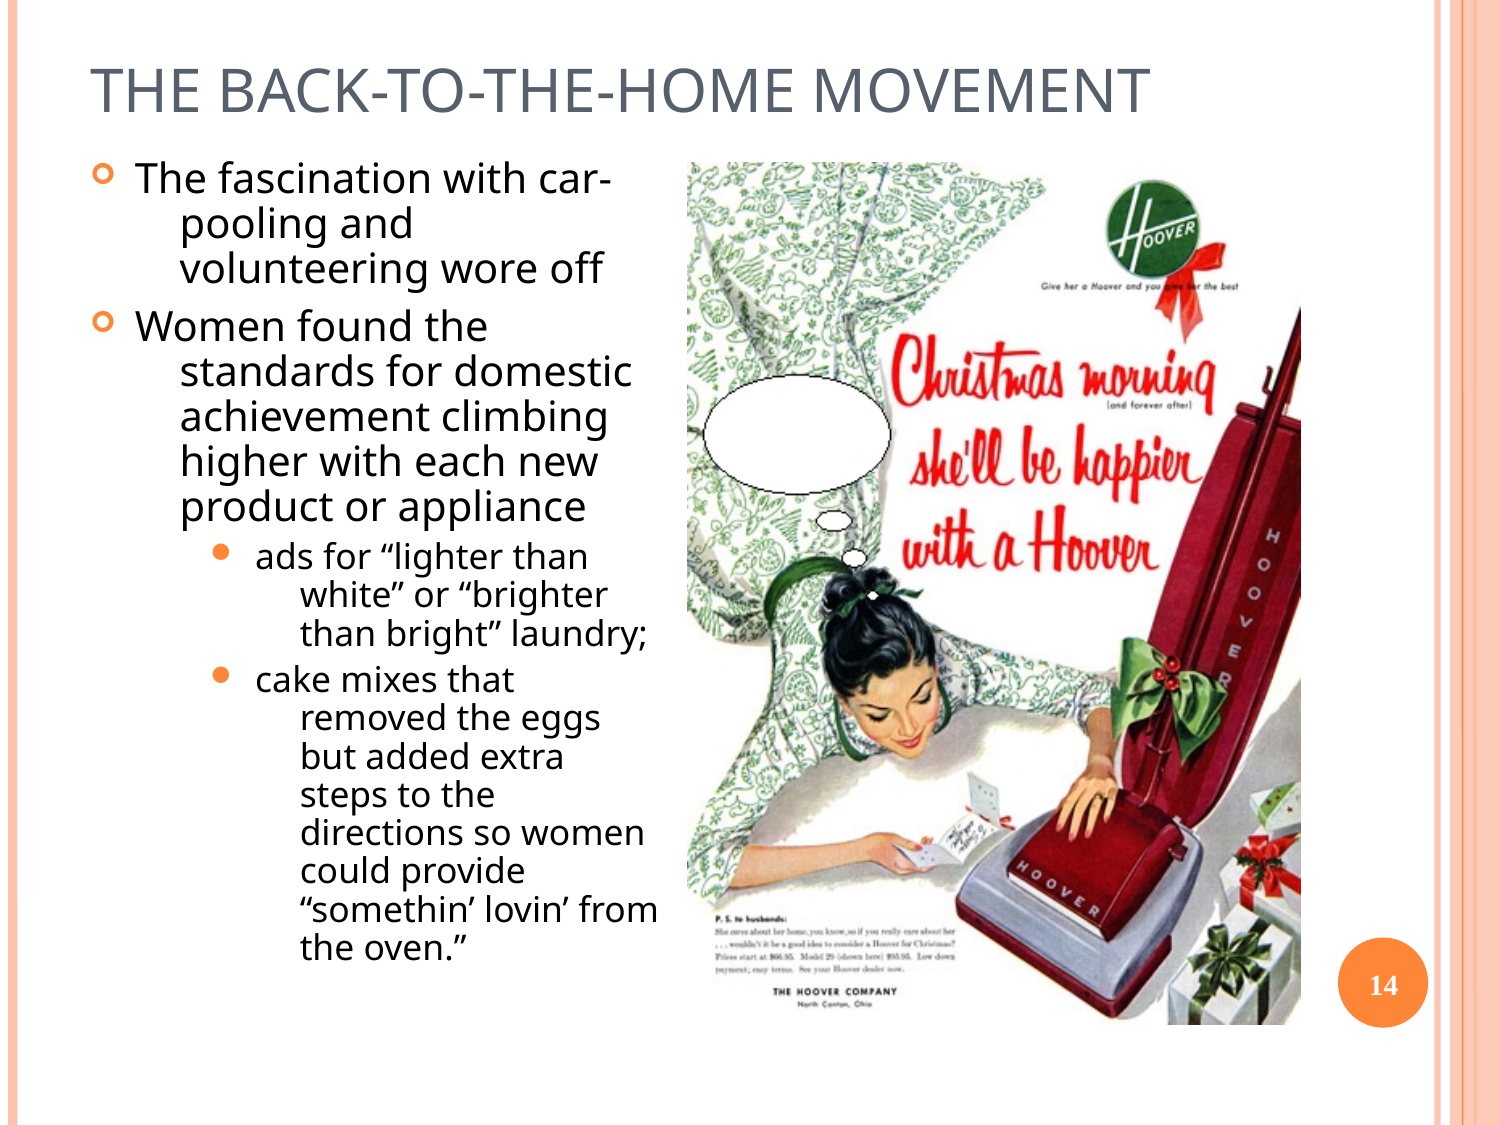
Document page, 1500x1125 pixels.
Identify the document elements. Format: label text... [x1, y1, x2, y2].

text_box [1333, 940, 1434, 1027]
title The Back-to-the-Home Movement [75, 45, 1300, 126]
picture [687, 162, 1301, 1026]
list The fascination with car-pooling and volunteering wore off Women found the standards for domestic achievement climbing higher with each new product or appliance ads for “lighter than white” or “brighter than bright” laundry; cake mixes that removed the eggs but added extra steps to the directions so women could provide “somethin’ lovin’ from the oven.” [75, 149, 676, 1013]
